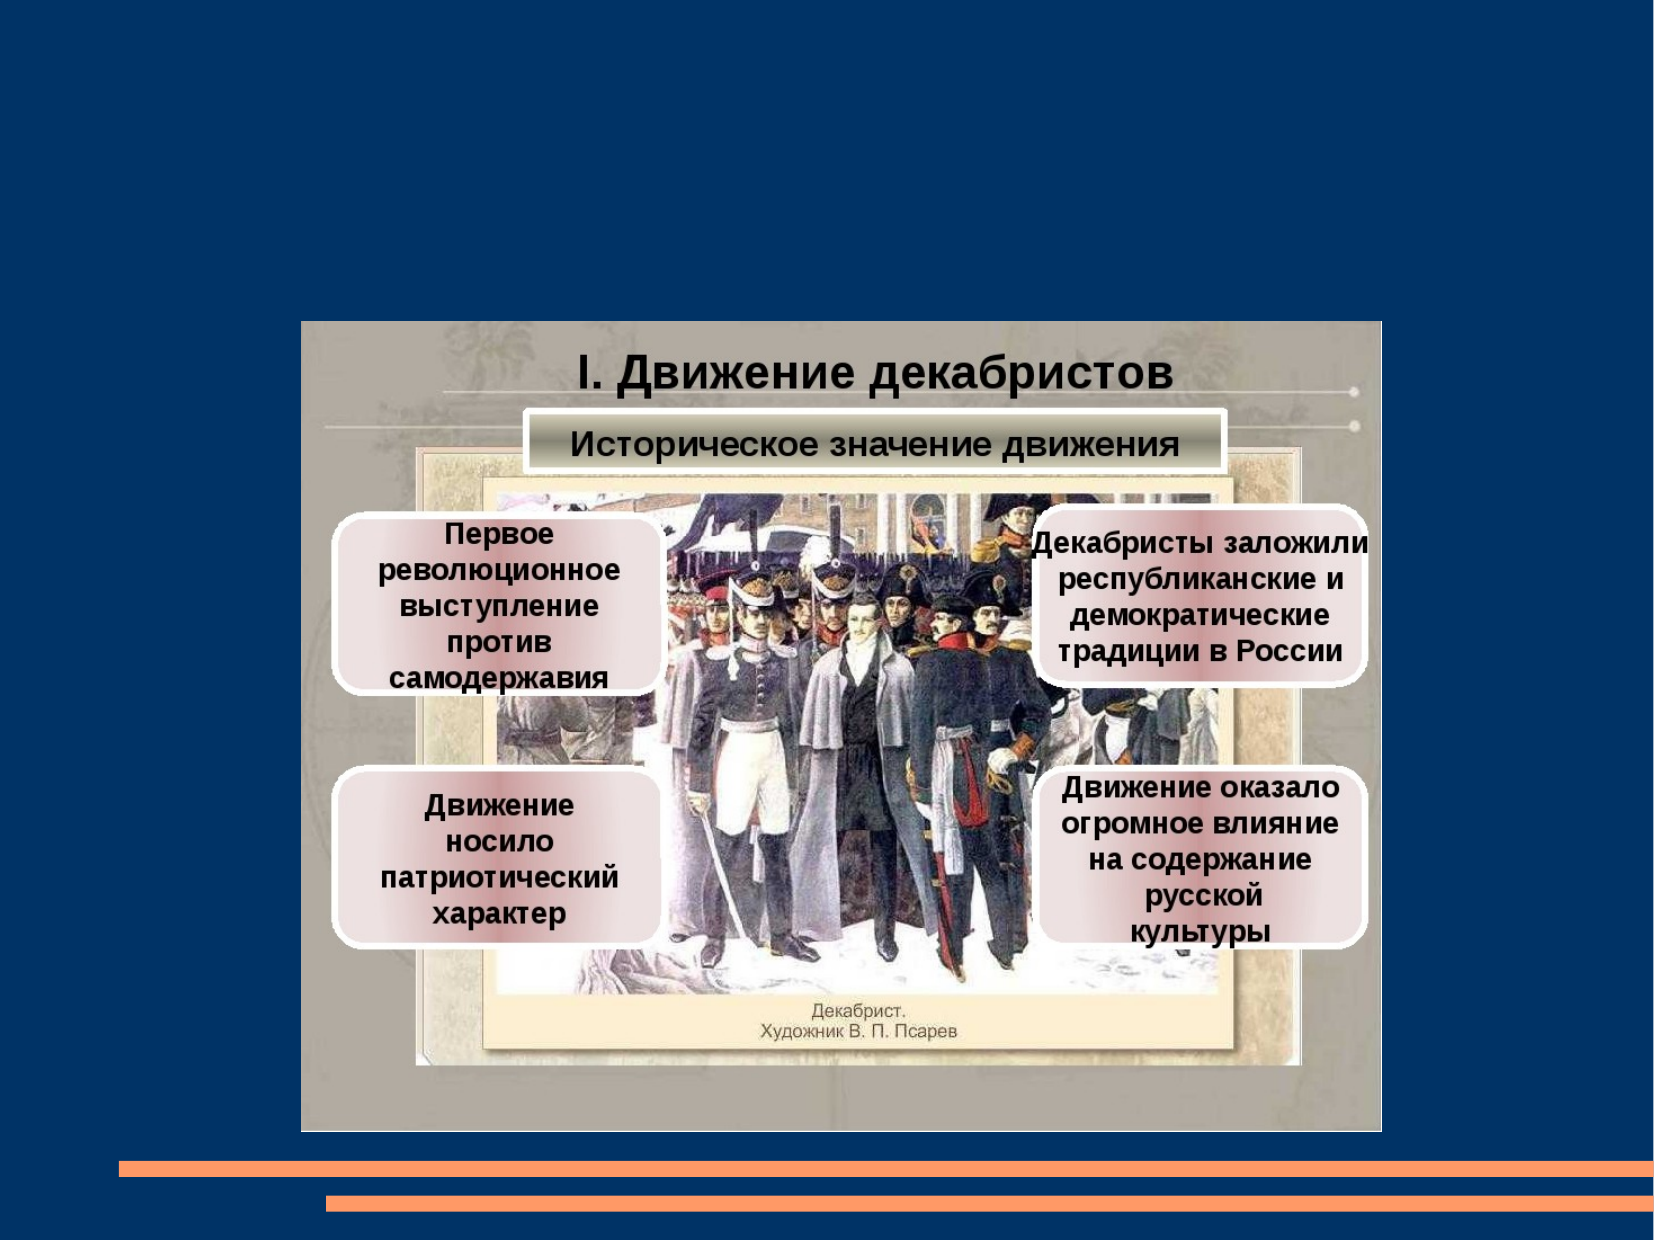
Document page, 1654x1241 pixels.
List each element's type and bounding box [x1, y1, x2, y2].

picture [301, 321, 1382, 1132]
